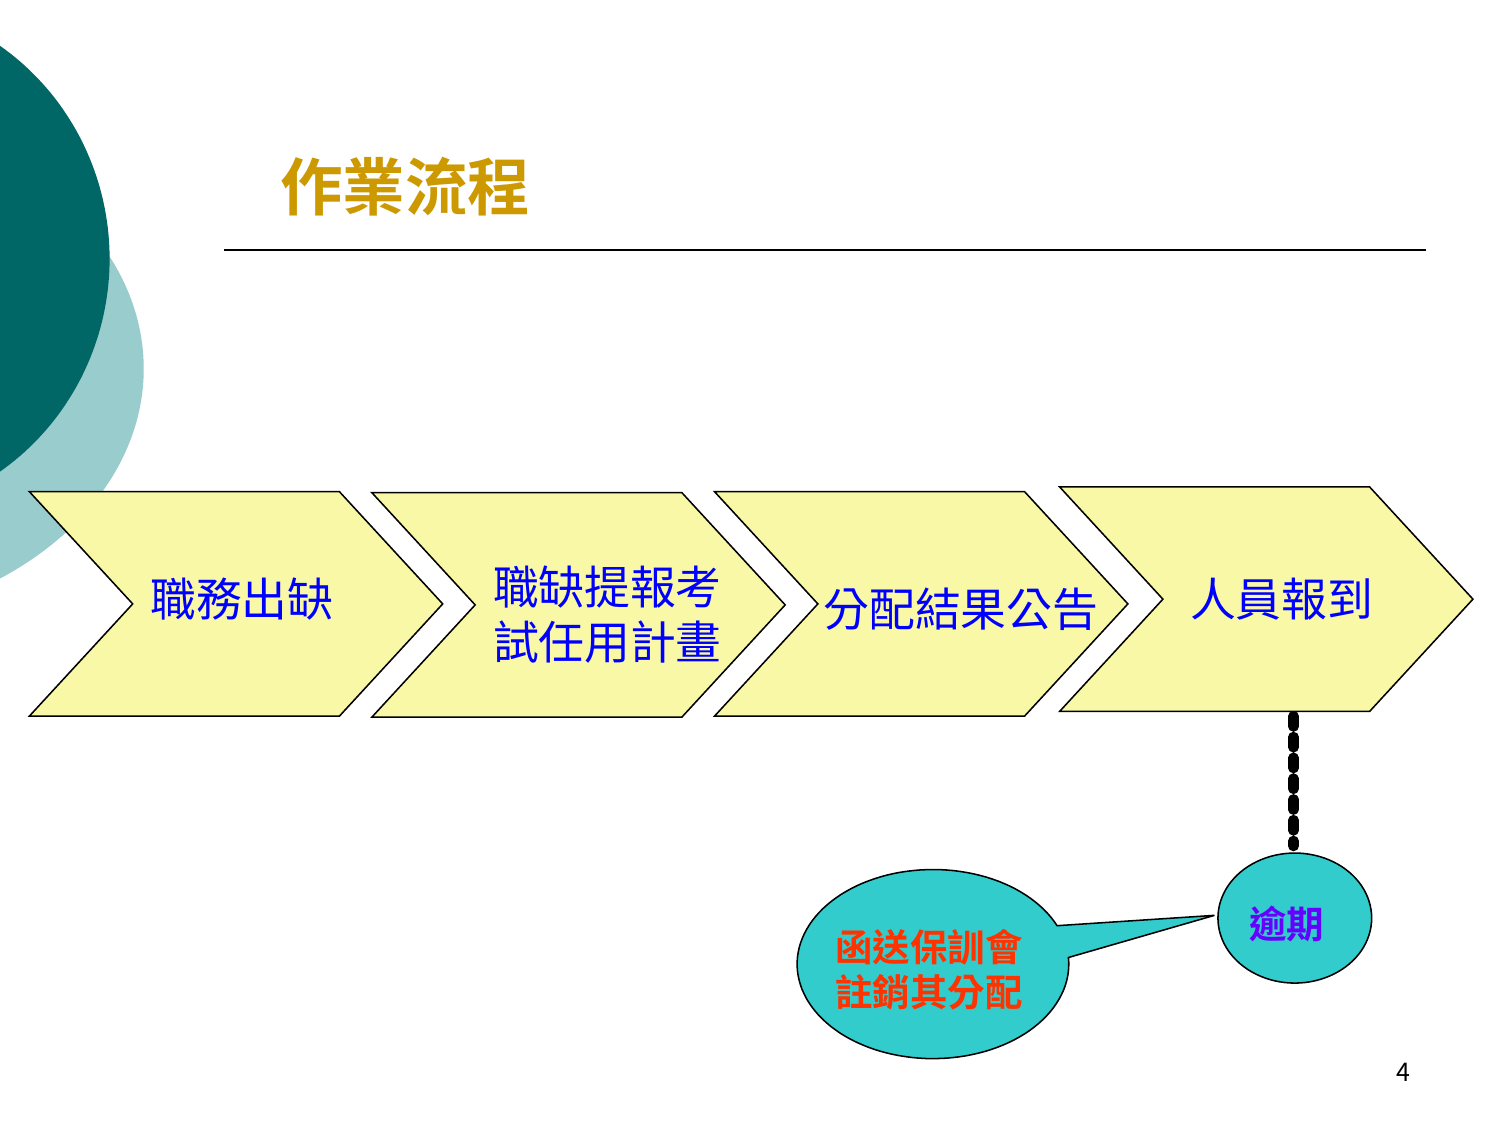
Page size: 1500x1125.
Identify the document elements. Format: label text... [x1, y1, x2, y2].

text_box [774, 592, 786, 618]
text_box [714, 491, 1079, 595]
text_box [1217, 853, 1372, 984]
text_box 人員報到 [1175, 562, 1424, 633]
text_box [826, 1023, 1040, 1059]
text_box [1105, 579, 1128, 629]
text_box [797, 869, 1215, 1017]
list 作業流程 [265, 148, 609, 235]
text_box 職務出缺 [135, 562, 396, 633]
text_box 分配結果公告 [809, 550, 1105, 666]
text_box [714, 613, 1071, 717]
text_box 函送保訓會註銷其分配 [820, 916, 1046, 1023]
text_box 職缺提報考試任用計畫 [478, 550, 774, 677]
text_box [371, 492, 735, 718]
text_box 逾期 [1234, 893, 1353, 954]
text_box [1059, 486, 1473, 712]
text_box [29, 491, 443, 717]
